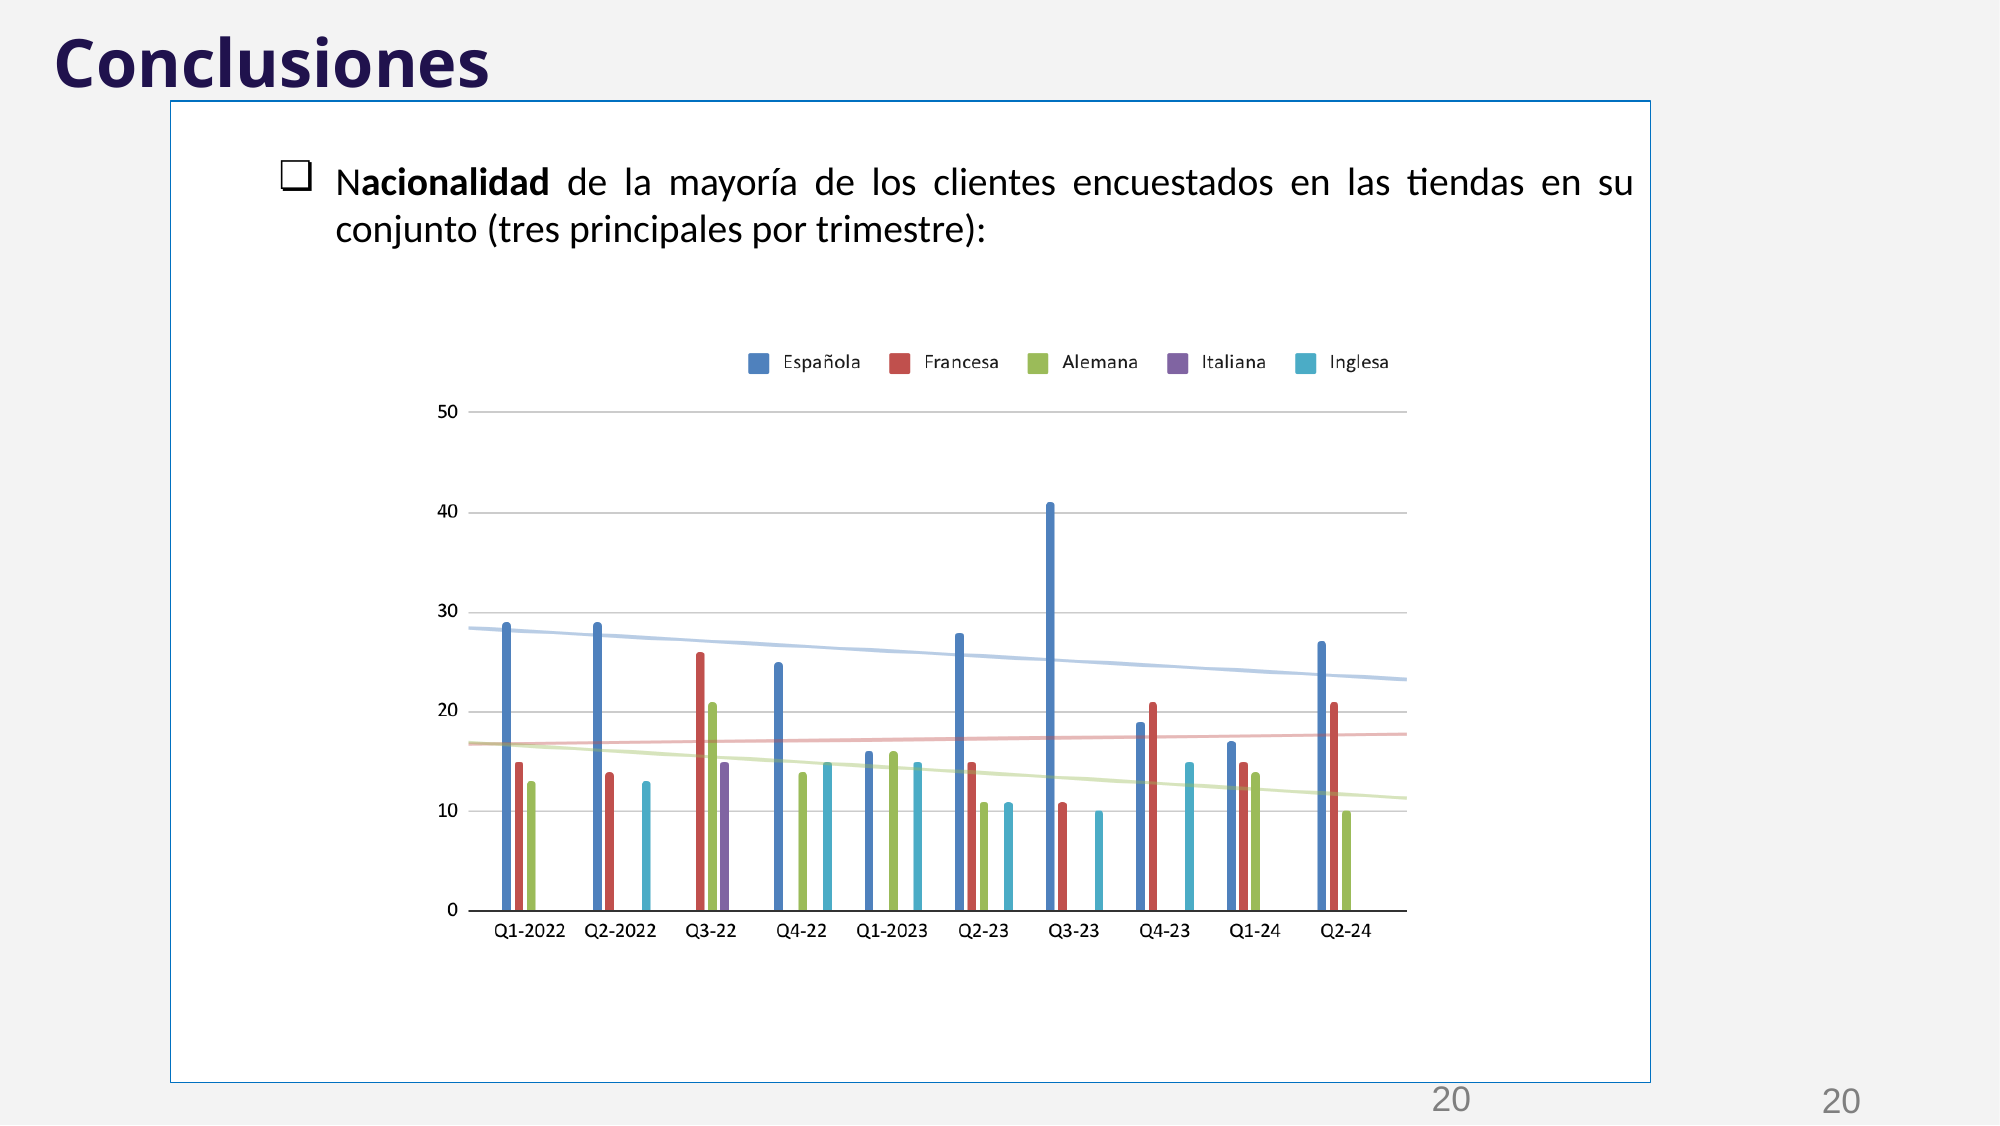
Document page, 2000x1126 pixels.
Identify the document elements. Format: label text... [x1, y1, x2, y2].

text_box Conclusiones [53, 0, 1946, 124]
text_box Nacionalidad de la mayoría de los clientes encuestados en las tiendas en su conjunto (tres principales por trimestre): [170, 100, 1651, 1083]
picture [394, 327, 1439, 974]
text_box <number> [1413, 1067, 1881, 1126]
